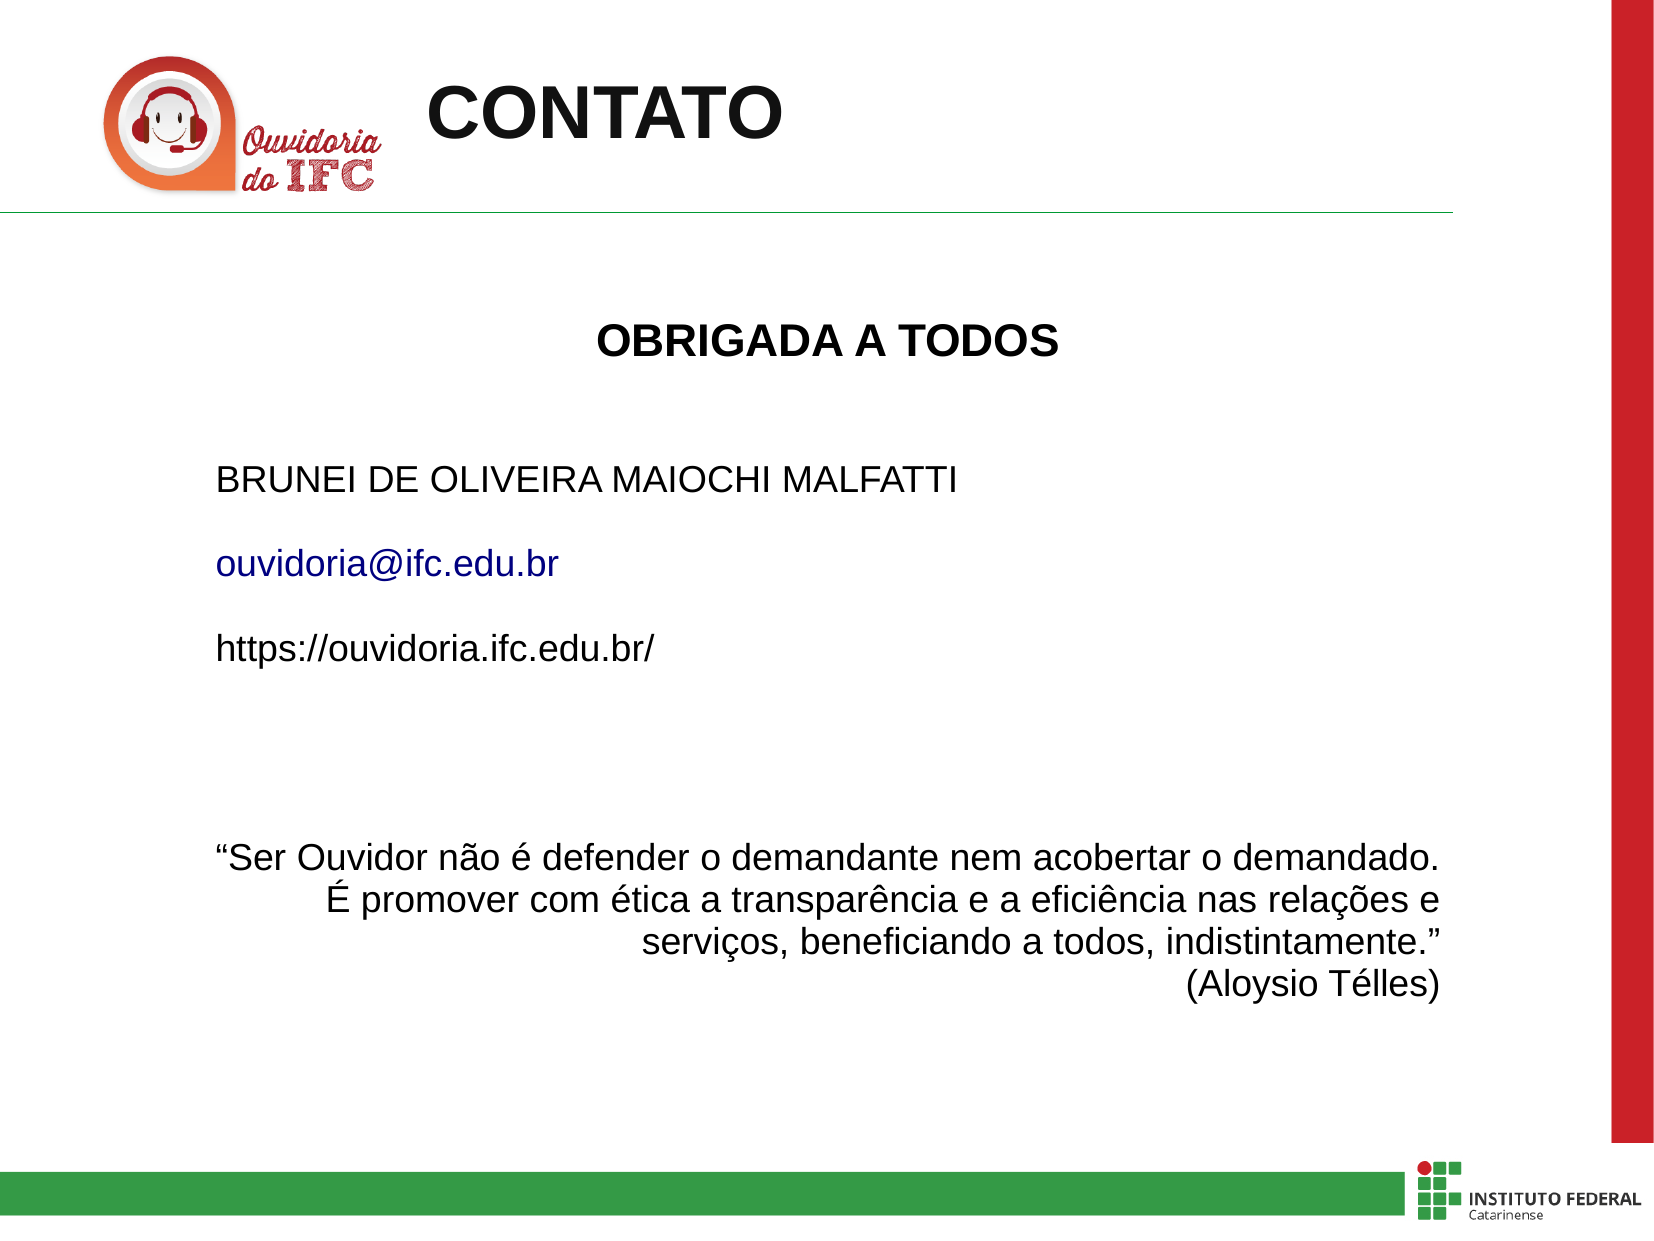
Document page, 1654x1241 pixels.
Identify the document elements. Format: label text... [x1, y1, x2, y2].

picture [0, 0, 1654, 1241]
title CONTATO [94, 35, 1583, 189]
text_box OBRIGADA A TODOS BRUNEI DE OLIVEIRA MAIOCHI MALFATTI ouvidoria@ifc.edu.br https://ouvidoria.ifc.edu.br/ “Ser Ouvidor não é defender o demandante nem acobertar o demandado. É promover com ética a transparência e a eficiência nas relações e serviços, beneficiando a todos, indistintamente.” (Aloysio Télles) [200, 307, 1467, 1055]
